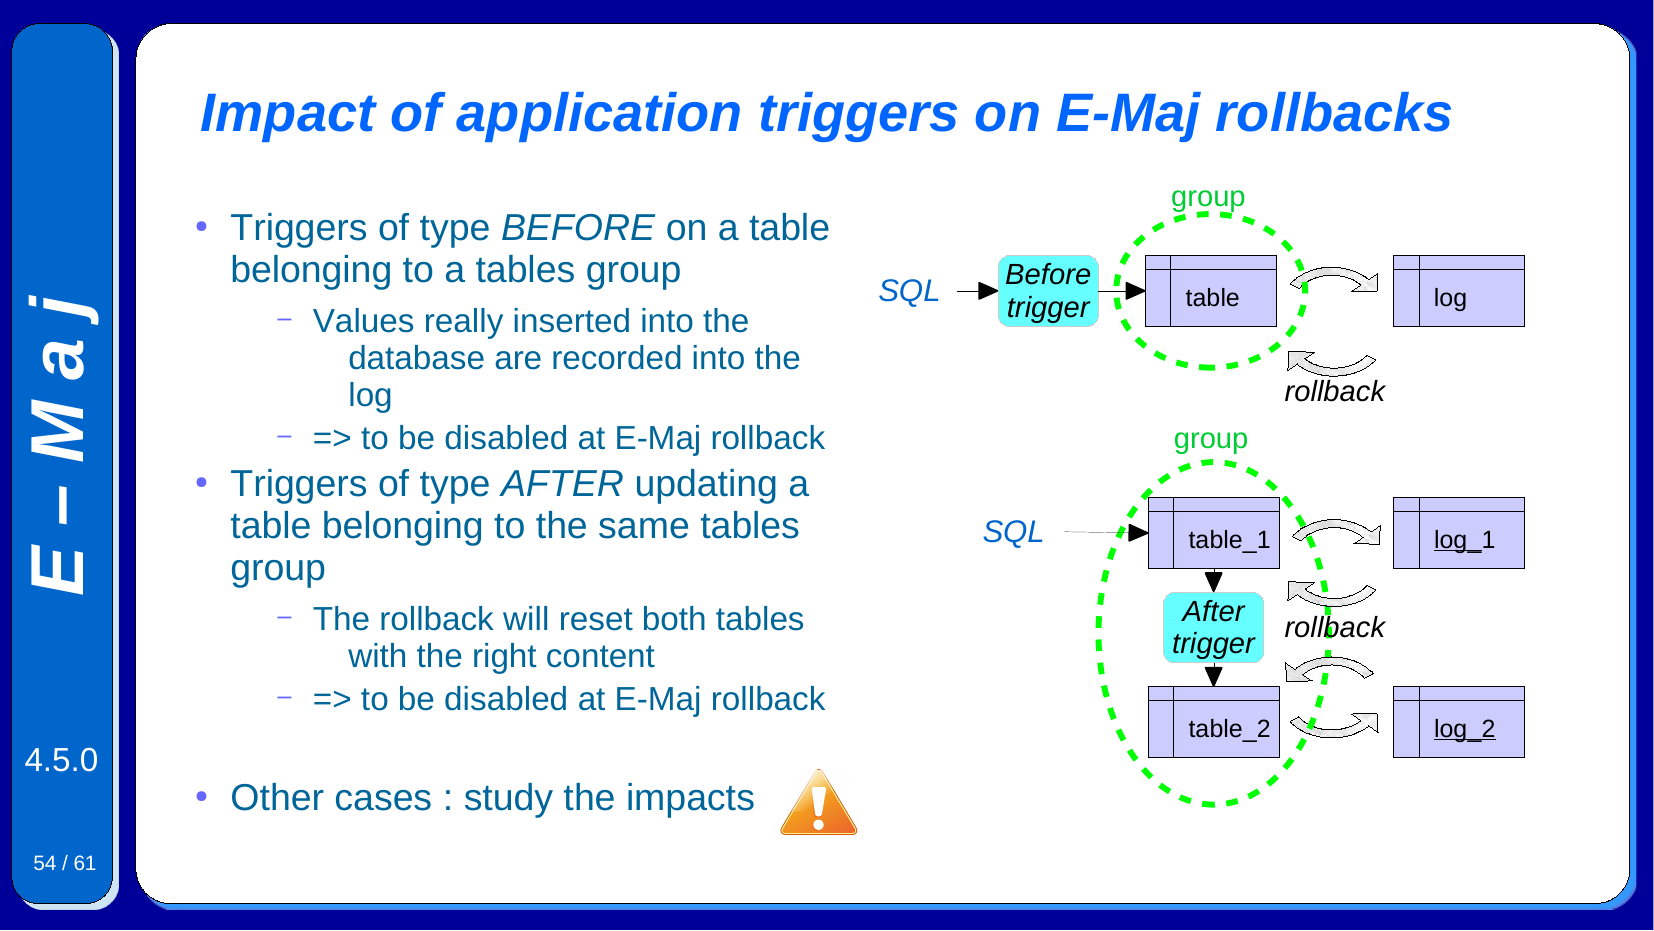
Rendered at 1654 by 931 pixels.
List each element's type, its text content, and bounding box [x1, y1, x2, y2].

text_box table_2 [1148, 686, 1280, 758]
text_box group [1156, 172, 1261, 221]
text_box Before trigger [998, 255, 1099, 327]
text_box SQL [962, 507, 1065, 557]
text_box group [1159, 414, 1264, 463]
text_box log_2 [1393, 686, 1525, 758]
list Triggers of type BEFORE on a table belonging to a tables group Values really inserted into the database are recorded into the log => to be disabled at E-Maj rollback Triggers of type AFTER updating a table belonging to the same tables group The rollback will reset both tables with the right content => to be disabled at E-Maj rollback Other cases : study the impacts [177, 206, 851, 840]
text_box [1287, 581, 1376, 603]
text_box log_1 [1393, 497, 1525, 569]
title Impact of application triggers on E-Maj rollbacks [200, 34, 1575, 191]
text_box [1288, 351, 1324, 367]
text_box table_1 [1148, 497, 1280, 569]
text_box log [1393, 255, 1525, 327]
text_box SQL [862, 266, 957, 316]
text_box [1290, 267, 1378, 292]
text_box table [1145, 255, 1277, 327]
text_box rollback [1269, 603, 1401, 652]
text_box rollback [1269, 367, 1401, 416]
text_box [1285, 656, 1374, 682]
picture [767, 753, 871, 857]
text_box [1292, 519, 1381, 545]
text_box [1290, 713, 1379, 738]
text_box [1344, 355, 1376, 367]
text_box After trigger [1163, 592, 1264, 663]
